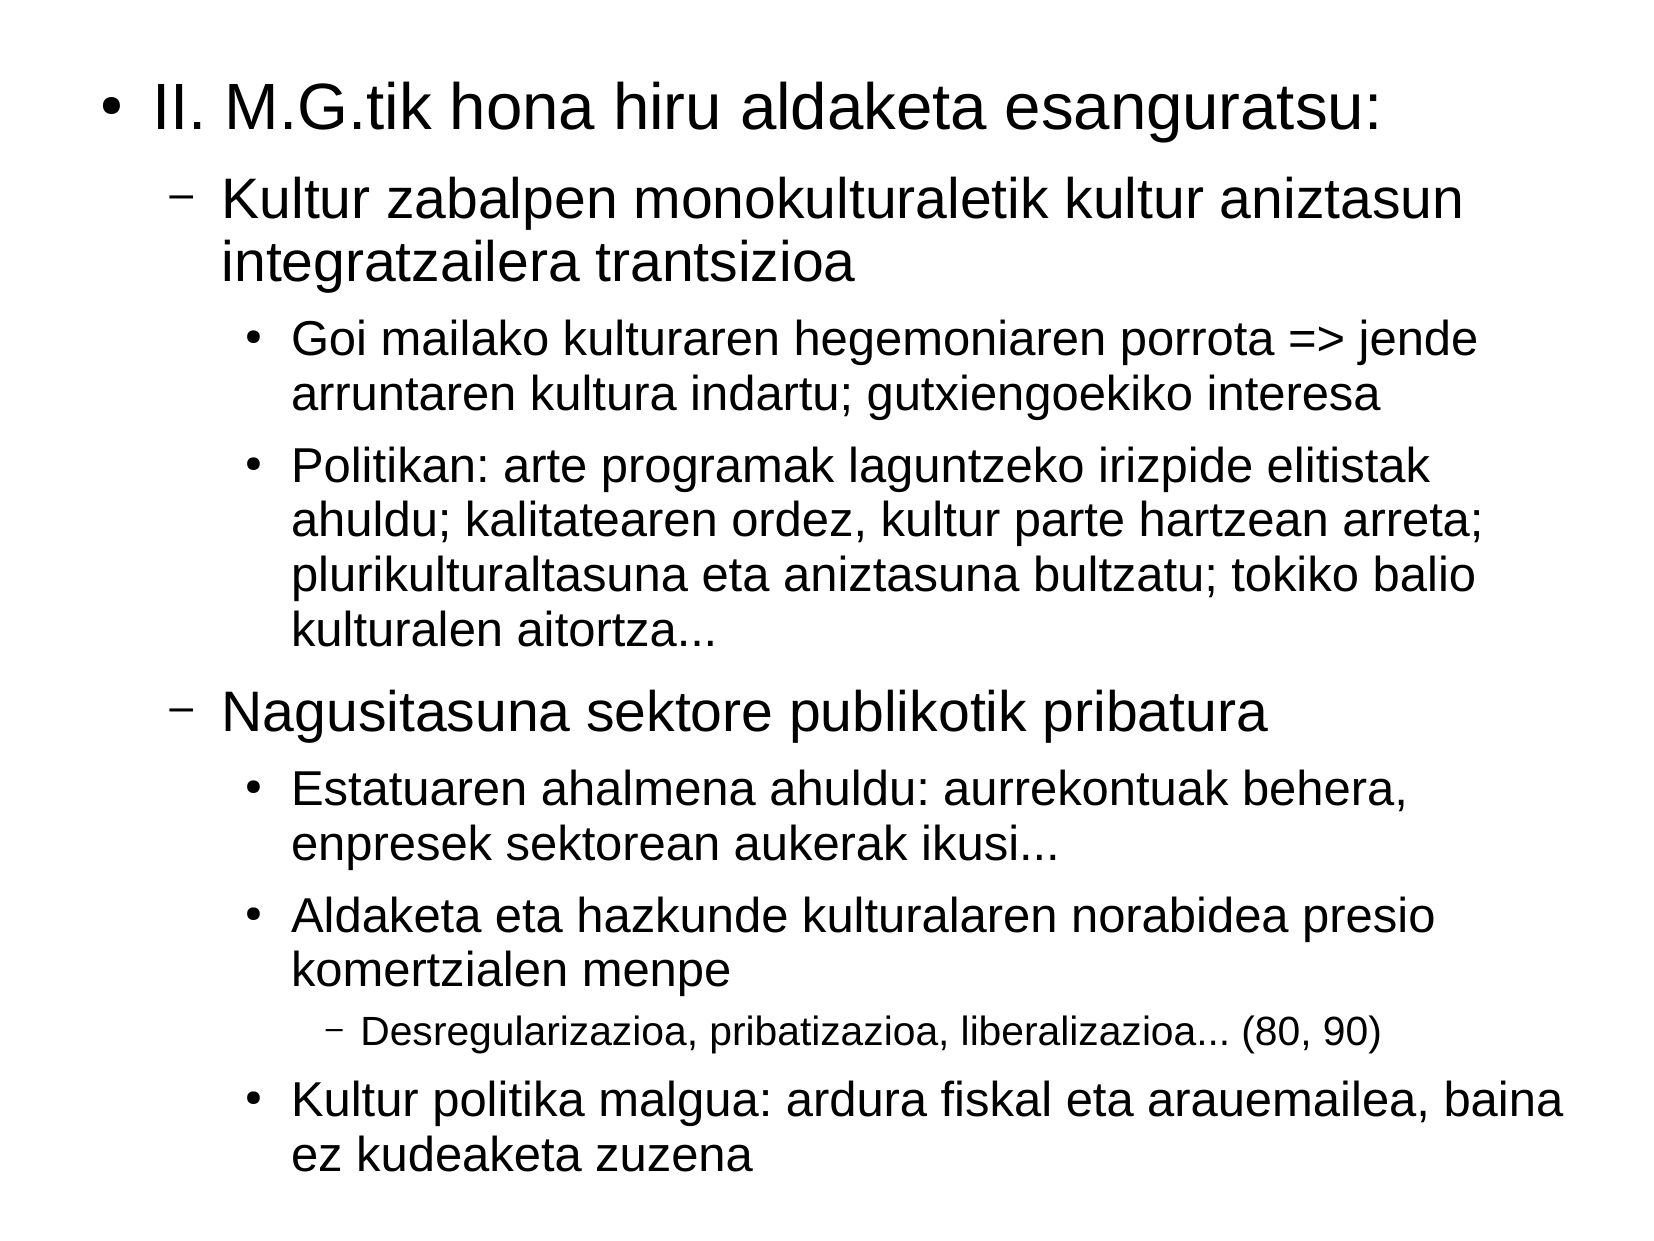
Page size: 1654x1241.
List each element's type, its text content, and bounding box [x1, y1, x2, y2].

list II. M.G.tik hona hiru aldaketa esanguratsu: Kultur zabalpen monokulturaletik kultur aniztasun integratzailera trantsizioa Goi mailako kulturaren hegemoniaren porrota => jende arruntaren kultura indartu; gutxiengoekiko interesa Politikan: arte programak laguntzeko irizpide elitistak ahuldu; kalitatearen ordez, kultur parte hartzean arreta; plurikulturaltasuna eta aniztasuna bultzatu; tokiko balio kulturalen aitortza... Nagusitasuna sektore publikotik pribatura Estatuaren ahalmena ahuldu: aurrekontuak behera, enpresek sektorean aukerak ikusi... Aldaketa eta hazkunde kulturalaren norabidea presio komertzialen menpe Desregularizazioa, pribatizazioa, liberalizazioa... (80, 90) Kultur politika malgua: ardura fiskal eta arauemailea, baina ez kudeaketa zuzena [82, 70, 1571, 1193]
